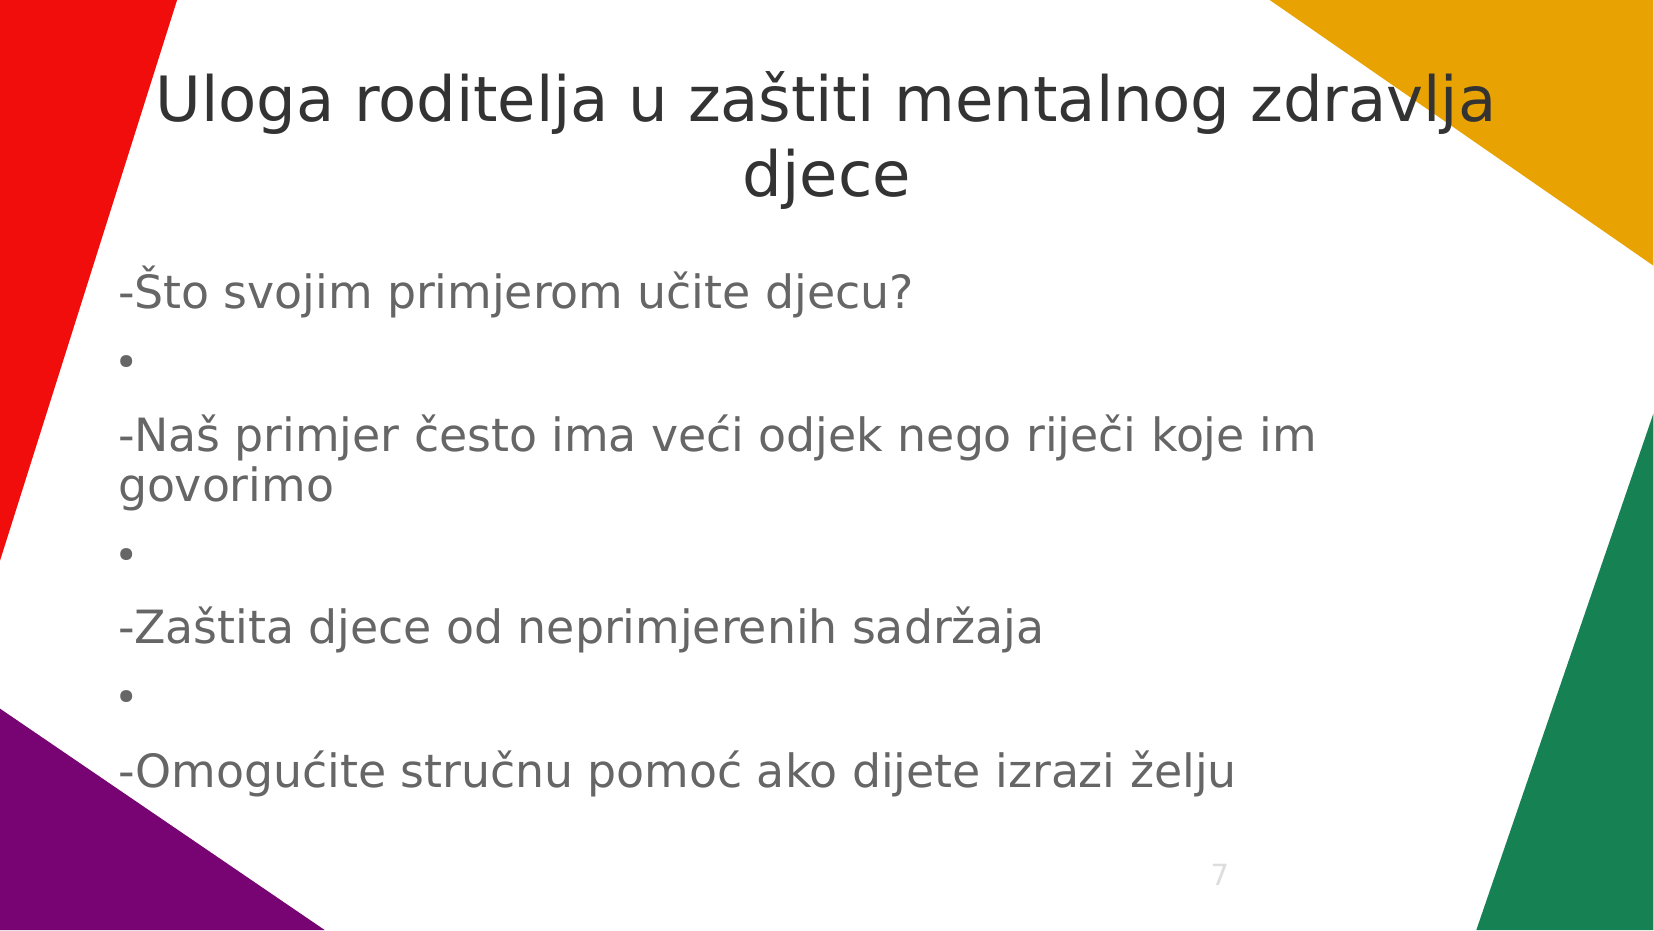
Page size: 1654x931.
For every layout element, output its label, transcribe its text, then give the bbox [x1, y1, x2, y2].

text_box [1210, 856, 1595, 916]
title Uloga roditelja u zaštiti mentalnog zdravlja djece [118, 59, 1536, 207]
list -Što svojim primjerom učite djecu? -Naš primjer često ima veći odjek nego riječi koje im govorimo -Zaštita djece od neprimjerenih sadržaja -Omogućite stručnu pomoć ako dijete izrazi želju [118, 269, 1536, 827]
